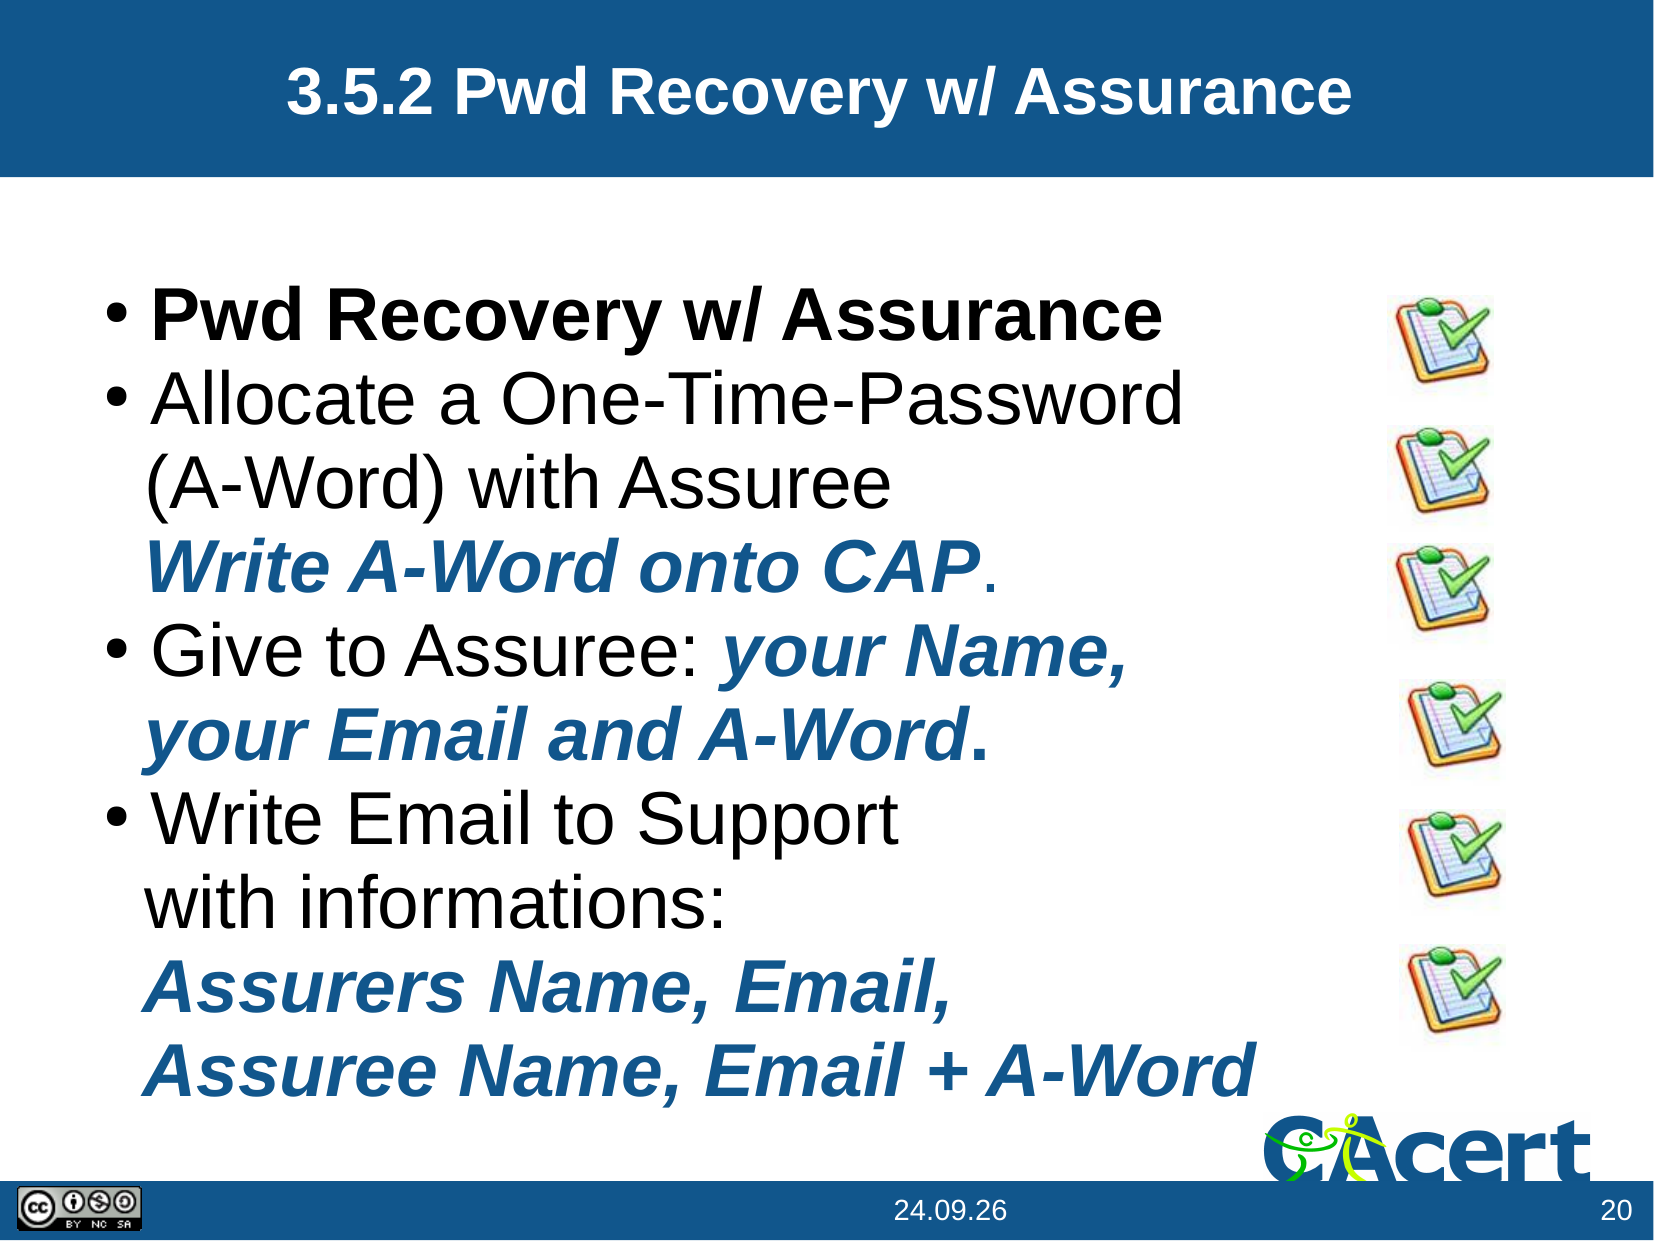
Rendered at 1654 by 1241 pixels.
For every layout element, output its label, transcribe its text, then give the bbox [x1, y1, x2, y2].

picture [1387, 295, 1494, 402]
picture [1387, 425, 1494, 532]
picture [1399, 944, 1506, 1052]
picture [1399, 809, 1506, 916]
picture [1387, 543, 1494, 650]
title 3.5.2 Pwd Recovery w/ Assurance [76, 17, 1566, 166]
picture [17, 1186, 142, 1231]
text_box Pwd Recovery w/ Assurance Allocate a One-Time-Password (A-Word) with Assuree Write A-Word onto CAP. Give to Assuree: your Name, your Email and A-Word. Write Email to Support with informations: Assurers Name, Email, Assuree Name, Email + A-Word [88, 265, 1272, 1120]
picture [1263, 1112, 1591, 1181]
picture [1399, 679, 1506, 786]
